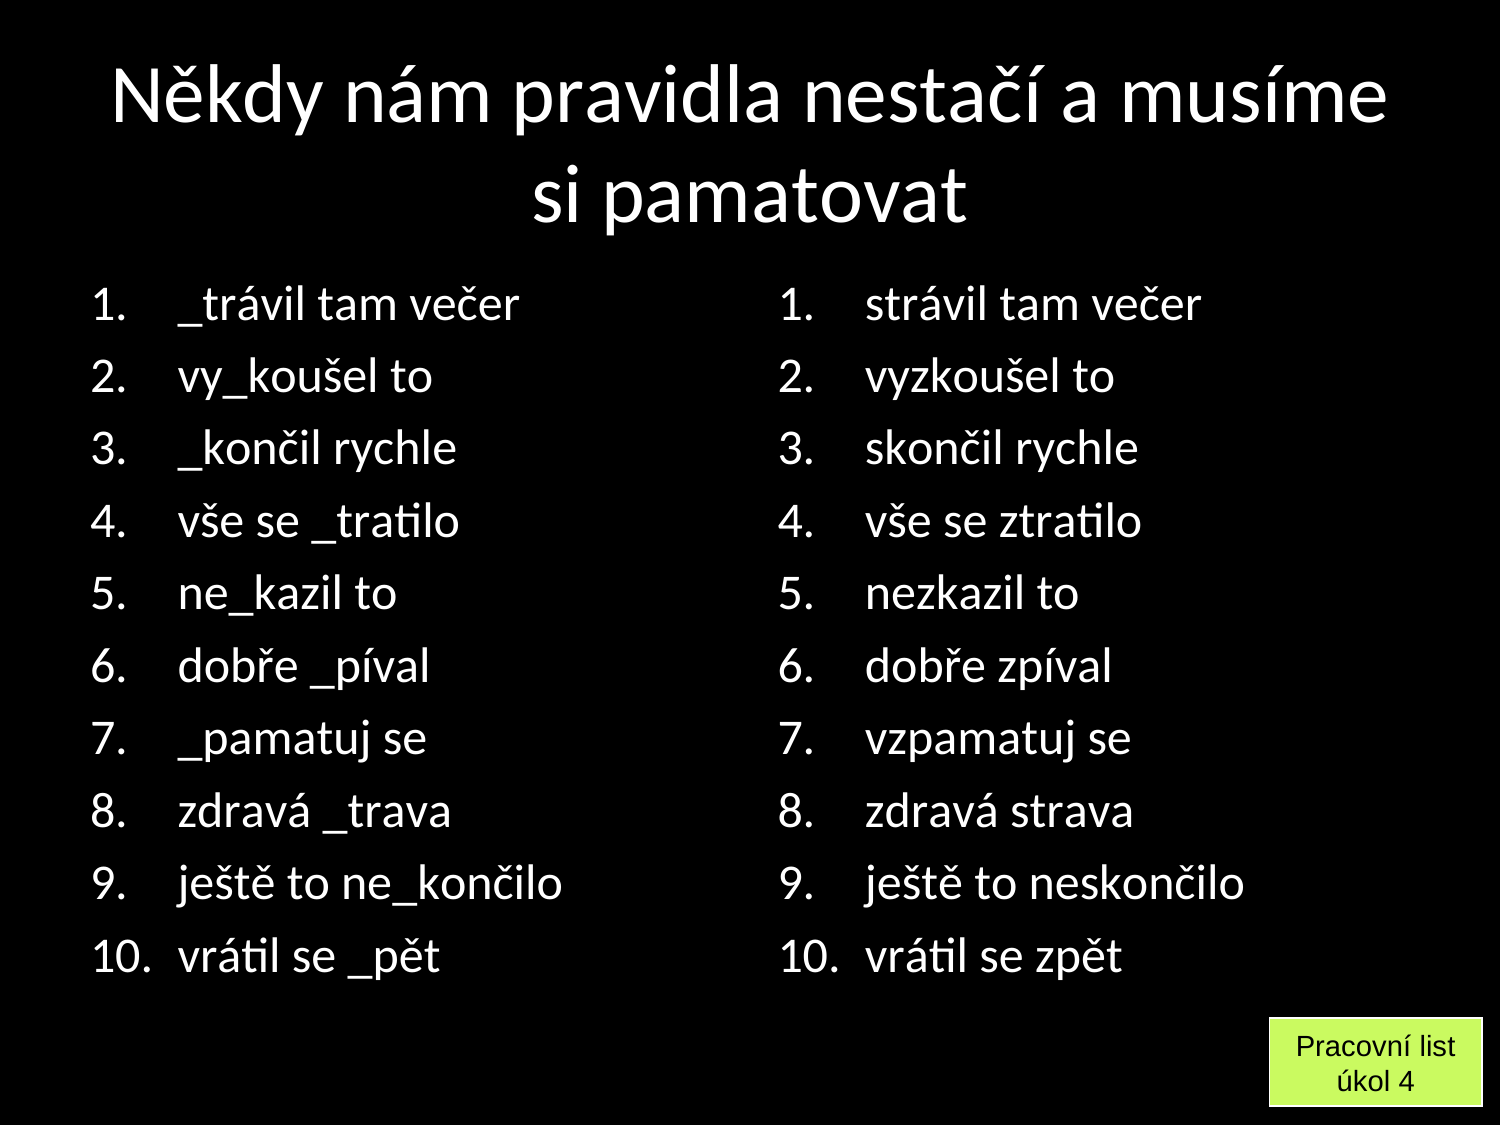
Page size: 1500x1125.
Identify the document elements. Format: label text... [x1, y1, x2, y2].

list _trávil tam večer vy_koušel to _končil rychle vše se _tratilo ne_kazil to dobře _píval _pamatuj se zdravá _trava ještě to ne_končilo vrátil se _pět [75, 262, 738, 1006]
title Někdy nám pravidla nestačí a musíme si pamatovat [75, 31, 1426, 247]
list strávil tam večer vyzkoušel to skončil rychle vše se ztratilo nezkazil to dobře zpíval vzpamatuj se zdravá strava ještě to neskončilo vrátil se zpět [762, 262, 1426, 1063]
text_box Pracovní list úkol 4 [1269, 1017, 1483, 1106]
